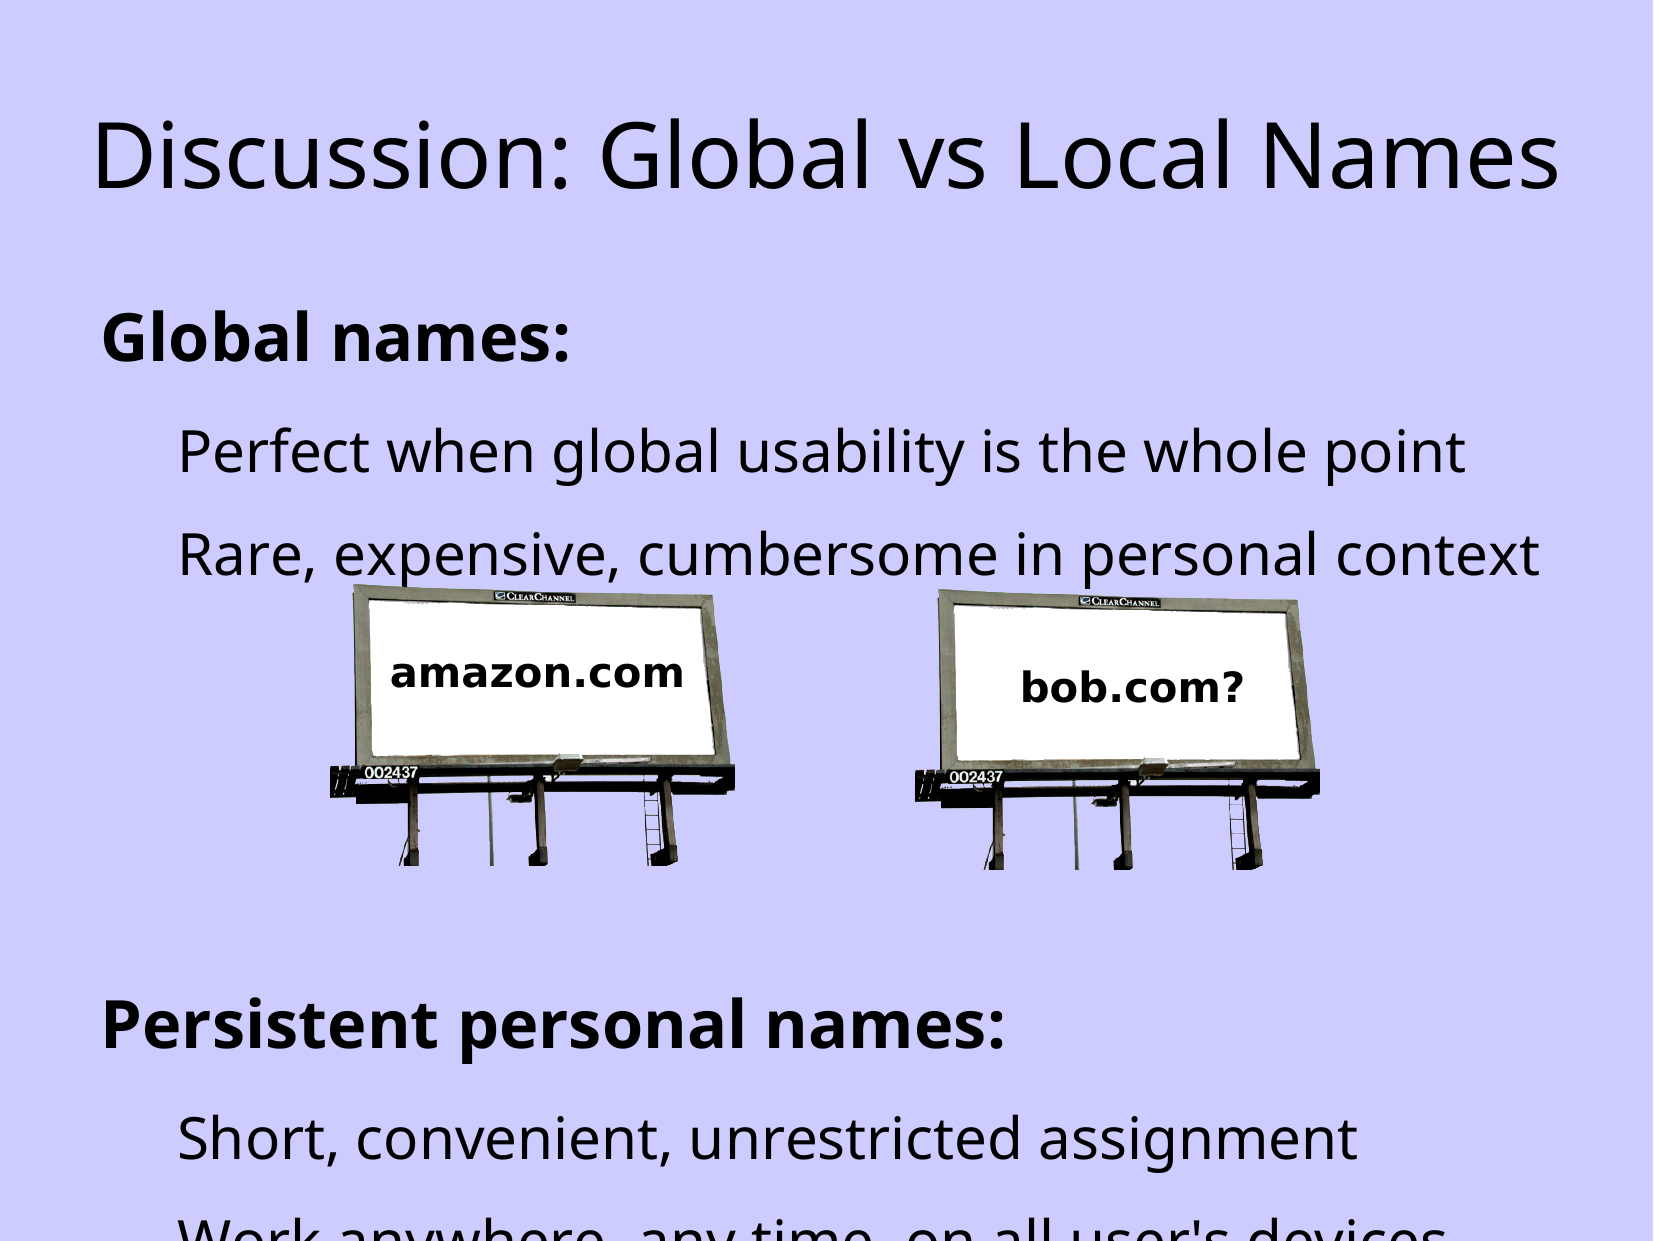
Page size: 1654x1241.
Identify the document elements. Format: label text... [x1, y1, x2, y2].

picture [915, 589, 1320, 871]
picture [330, 584, 735, 866]
title Discussion: Global vs Local Names [82, 56, 1571, 250]
text_box amazon.com [375, 641, 721, 706]
text_box bob.com? [1005, 656, 1276, 721]
list Global names: Perfect when global usability is the whole point Rare, expensive, cumbersome in personal context Persistent personal names: Short, convenient, unrestricted assignment Work anywhere, any time, on all user's devices [82, 290, 1571, 1164]
